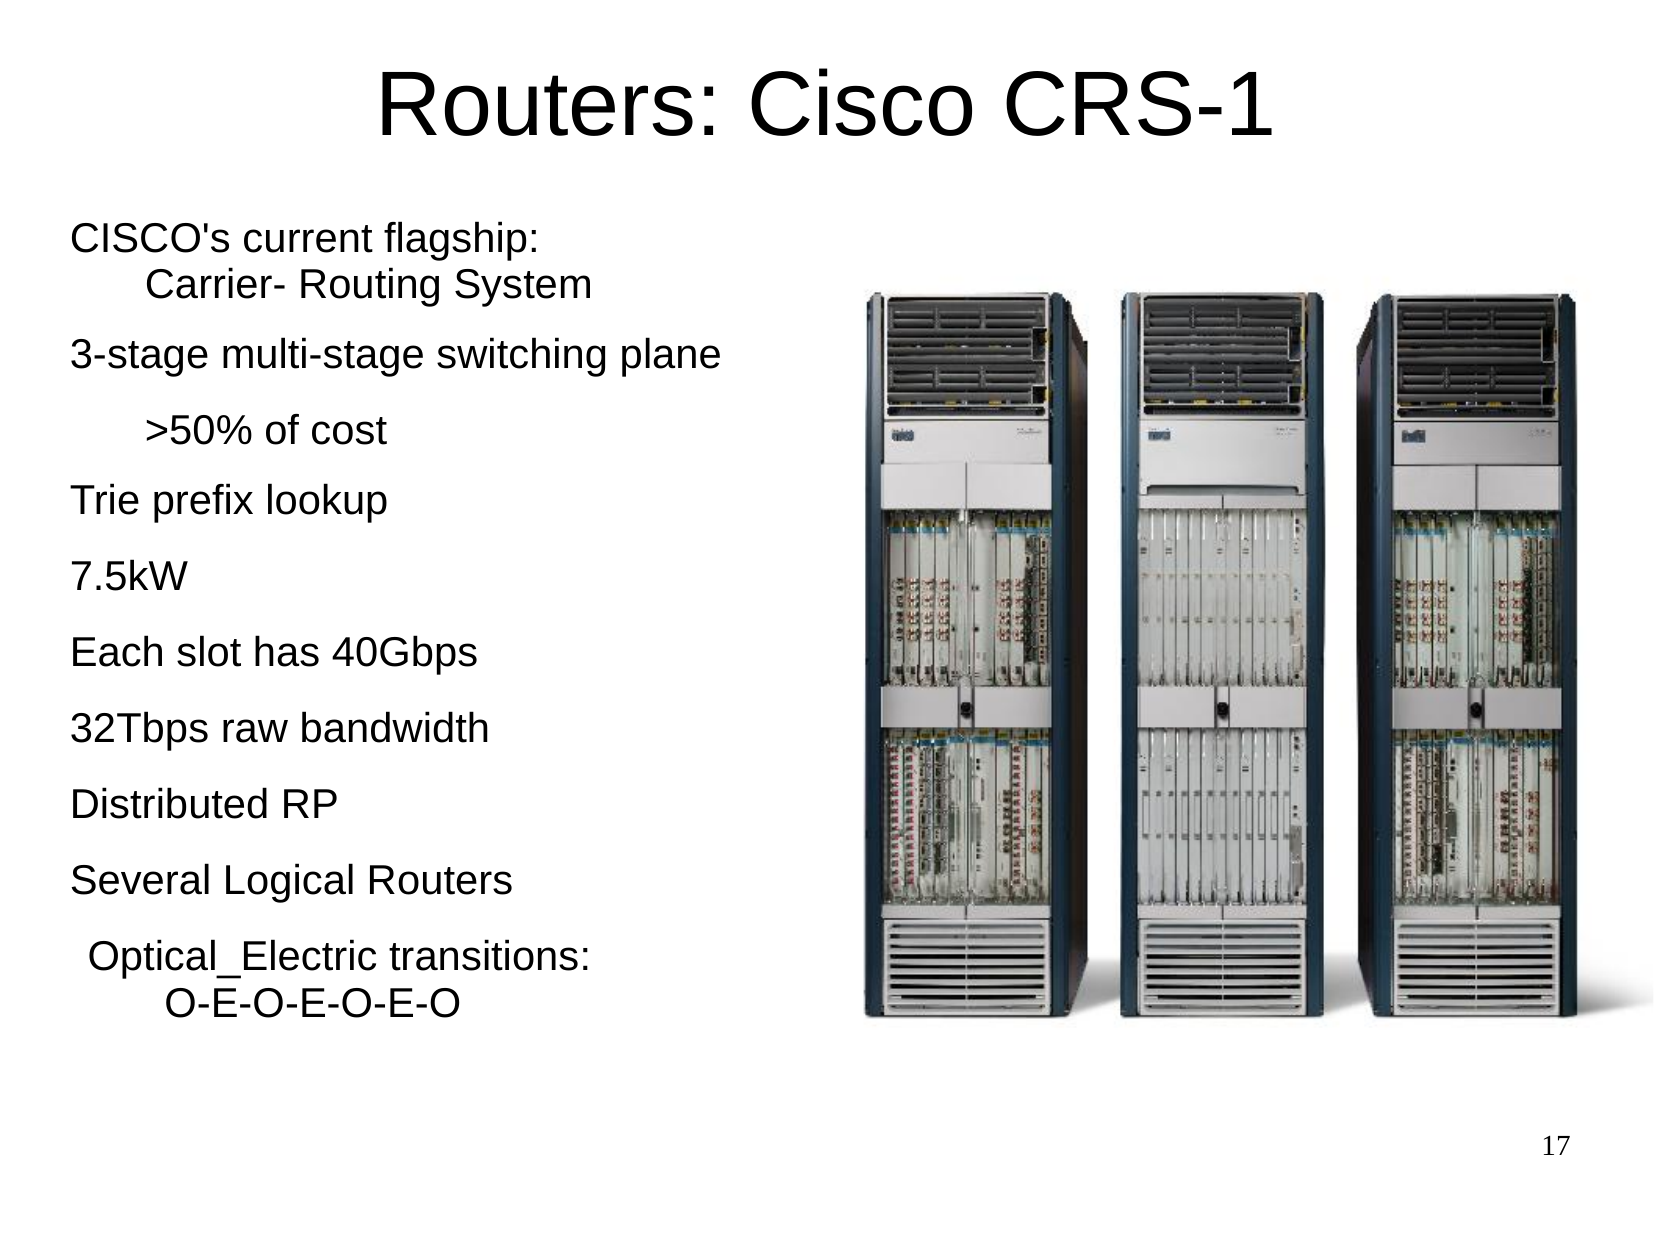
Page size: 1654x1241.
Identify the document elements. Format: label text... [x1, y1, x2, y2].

title Routers: Cisco CRS-1 [124, 38, 1530, 168]
picture [814, 252, 1654, 1054]
list CISCO's current flagship: Carrier- Routing System 3-stage multi-stage switching plane >50% of cost Trie prefix lookup 7.5kW Each slot has 40Gbps 32Tbps raw bandwidth Distributed RP Several Logical Routers Optical_Electric transitions: O-E-O-E-O-E-O [55, 206, 841, 1177]
